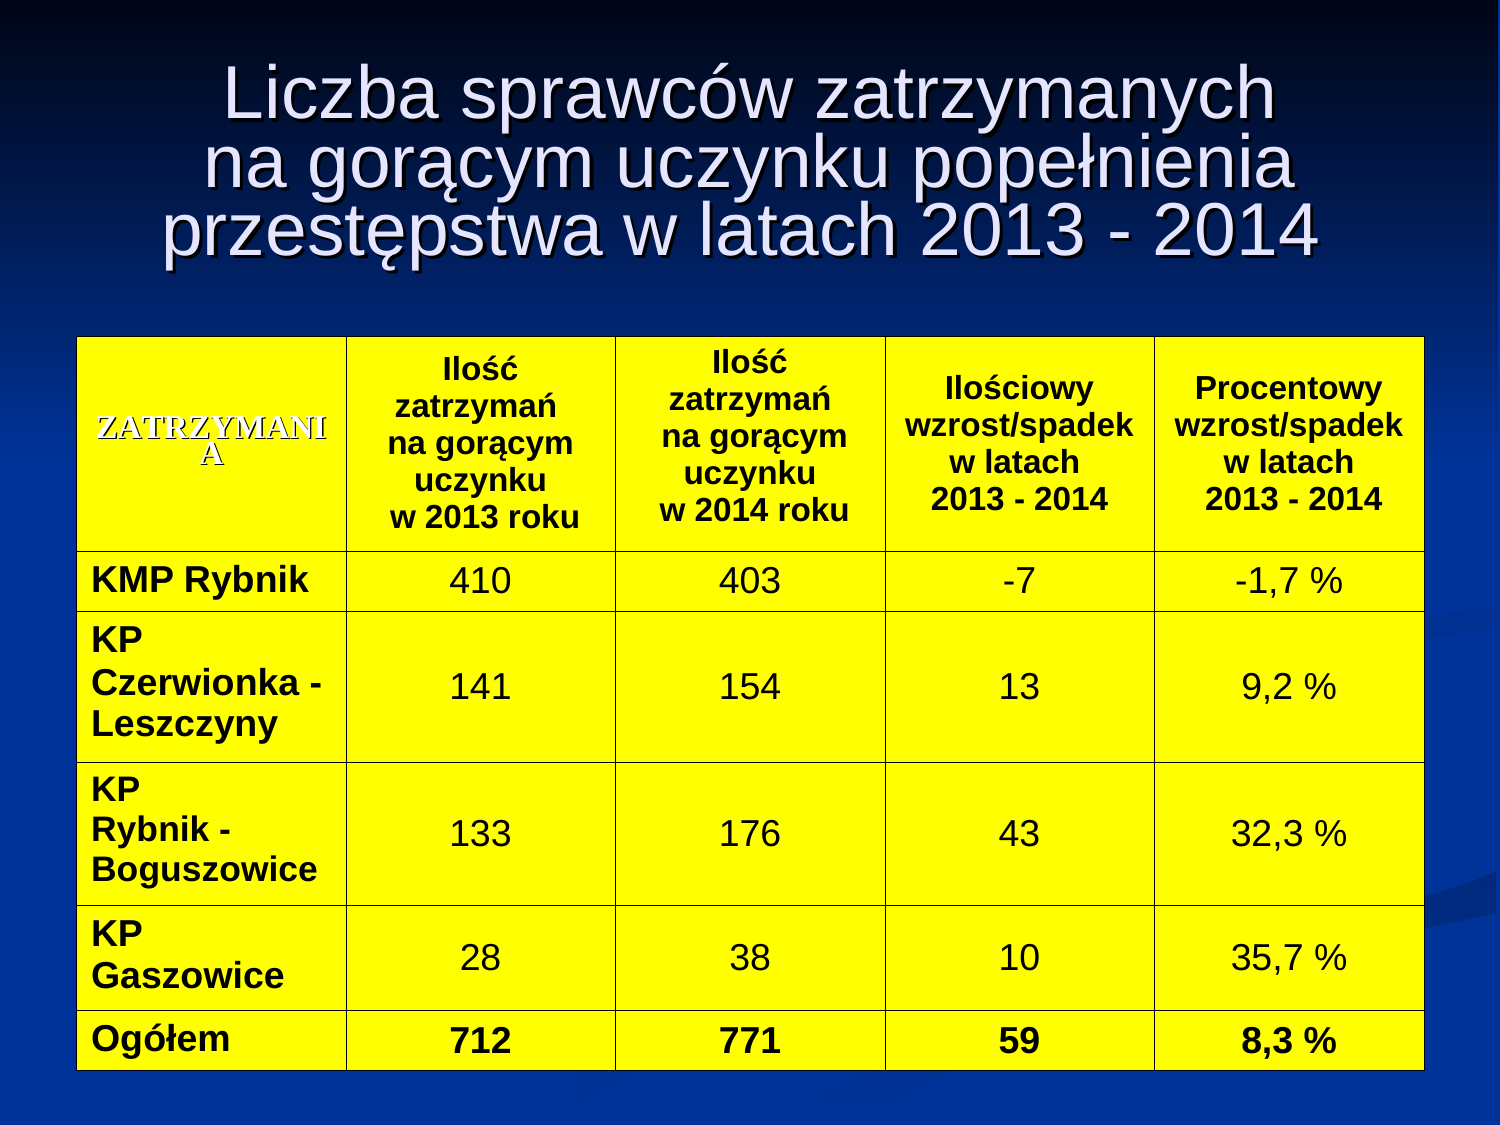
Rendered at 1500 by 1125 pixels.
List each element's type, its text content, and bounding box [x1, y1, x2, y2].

table_cell 410 [347, 552, 615, 611]
table_cell KMP Rybnik [77, 552, 346, 611]
title Liczba sprawców zatrzymanych na gorącym uczynku popełnienia przestępstwa w latach 2013 - 2014 [76, 50, 1424, 284]
table_cell 10 [886, 906, 1154, 1010]
table_cell -7 [886, 552, 1154, 611]
table_cell 8,3 % [1155, 1011, 1424, 1070]
table_header Procentowy wzrost/spadek w latach 2013 - 2014 [1155, 337, 1424, 551]
table_cell 133 [347, 763, 615, 905]
table_cell Ogółem [77, 1011, 346, 1070]
table_cell 13 [886, 612, 1154, 762]
table_cell KP Gaszowice [77, 906, 346, 1010]
table_cell 59 [886, 1011, 1154, 1070]
table_cell 32,3 % [1155, 763, 1424, 905]
table_cell 771 [616, 1011, 885, 1070]
table_cell KP Rybnik - Boguszowice [77, 763, 346, 905]
table_cell 141 [347, 612, 615, 762]
table_cell 154 [616, 612, 885, 762]
table_cell 176 [616, 763, 885, 905]
table_header Ilość zatrzymań na gorącym uczynku w 2014 roku [616, 337, 885, 551]
table_cell 28 [347, 906, 615, 1010]
table_header Ilość zatrzymań na gorącym uczynku w 2013 roku [347, 337, 615, 551]
table_header ZATRZYMANIA [77, 337, 346, 551]
table_cell 712 [347, 1011, 615, 1070]
table_cell 35,7 % [1155, 906, 1424, 1010]
table_cell 43 [886, 763, 1154, 905]
table_cell 9,2 % [1155, 612, 1424, 762]
table_cell 38 [616, 906, 885, 1010]
table_header Ilościowy wzrost/spadek w latach 2013 - 2014 [886, 337, 1154, 551]
table_cell -1,7 % [1155, 552, 1424, 611]
table_cell KP Czerwionka - Leszczyny [77, 612, 346, 762]
table_cell 403 [616, 552, 885, 611]
